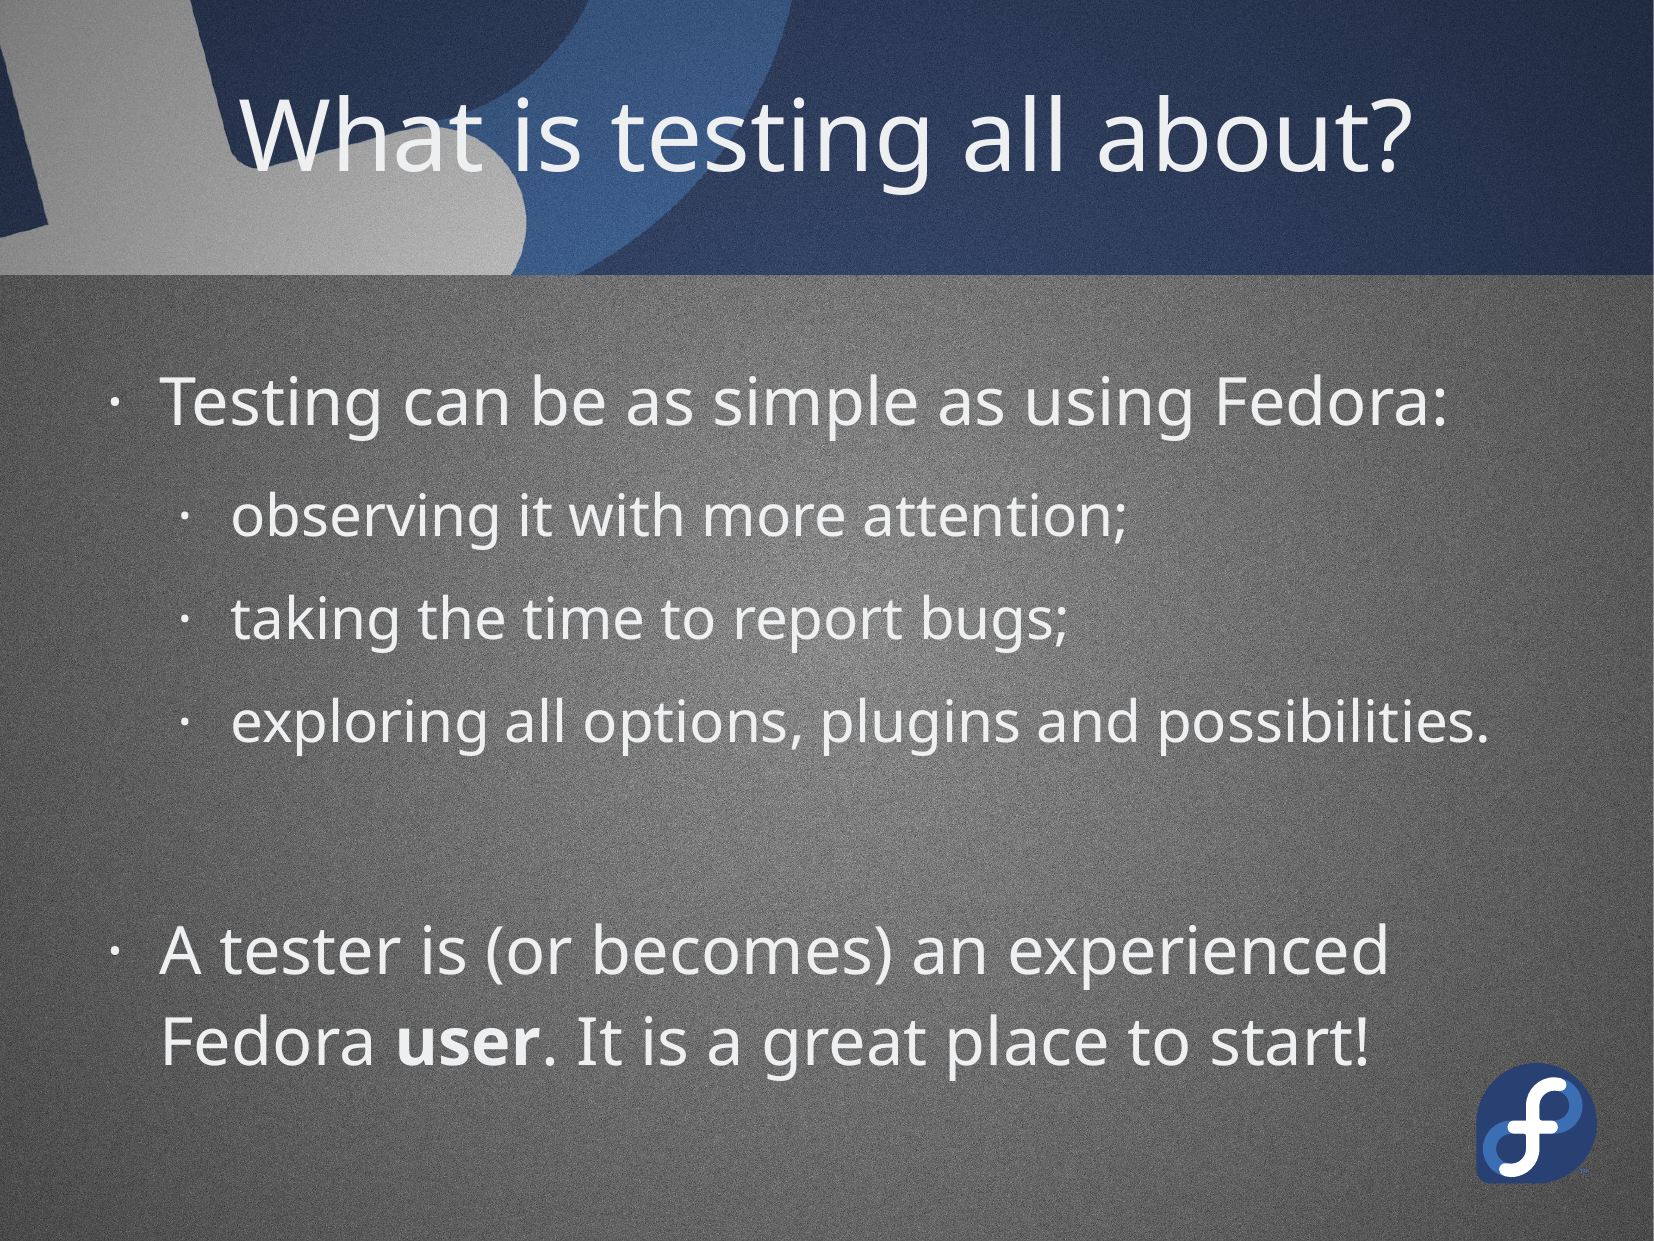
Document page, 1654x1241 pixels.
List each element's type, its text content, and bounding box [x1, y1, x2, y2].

title What is testing all about? [88, 29, 1565, 237]
picture [0, 0, 1654, 1241]
list Testing can be as simple as using Fedora: observing it with more attention; taking the time to report bugs; exploring all options, plugins and possibilities. A tester is (or becomes) an experienced Fedora user. It is a great place to start! [88, 354, 1565, 1063]
